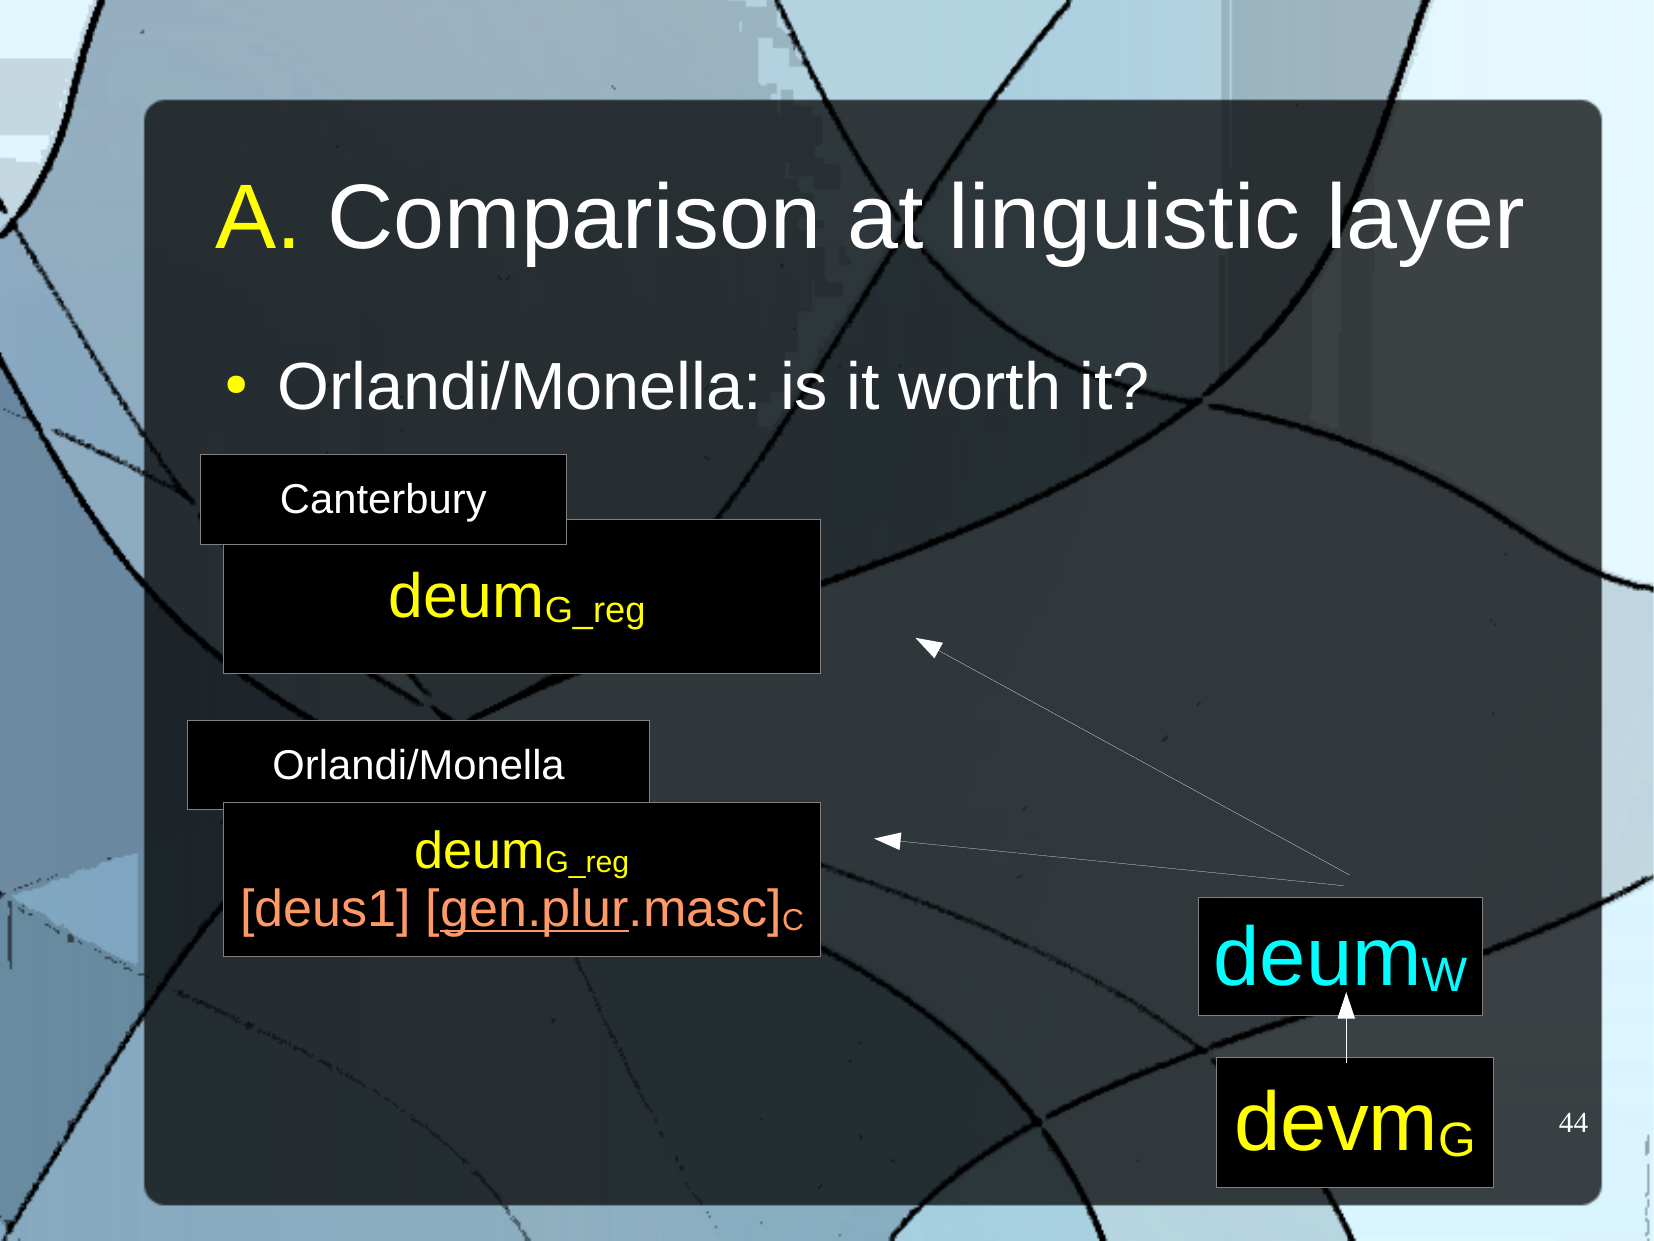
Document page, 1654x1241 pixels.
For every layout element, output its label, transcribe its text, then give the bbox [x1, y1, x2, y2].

text_box devmG [1216, 1057, 1494, 1188]
text_box deumW [1198, 897, 1483, 1016]
text_box Orlandi/Monella [187, 720, 650, 810]
text_box Canterbury [200, 454, 567, 545]
picture [0, 0, 1654, 1241]
list Orlandi/Monella: is it worth it? [206, 349, 1524, 1069]
text_box deumG_reg [deus1] [gen.plur.masc]C [223, 802, 821, 957]
text_box deumG_reg [223, 519, 821, 674]
title A. Comparison at linguistic layer [159, 108, 1583, 325]
